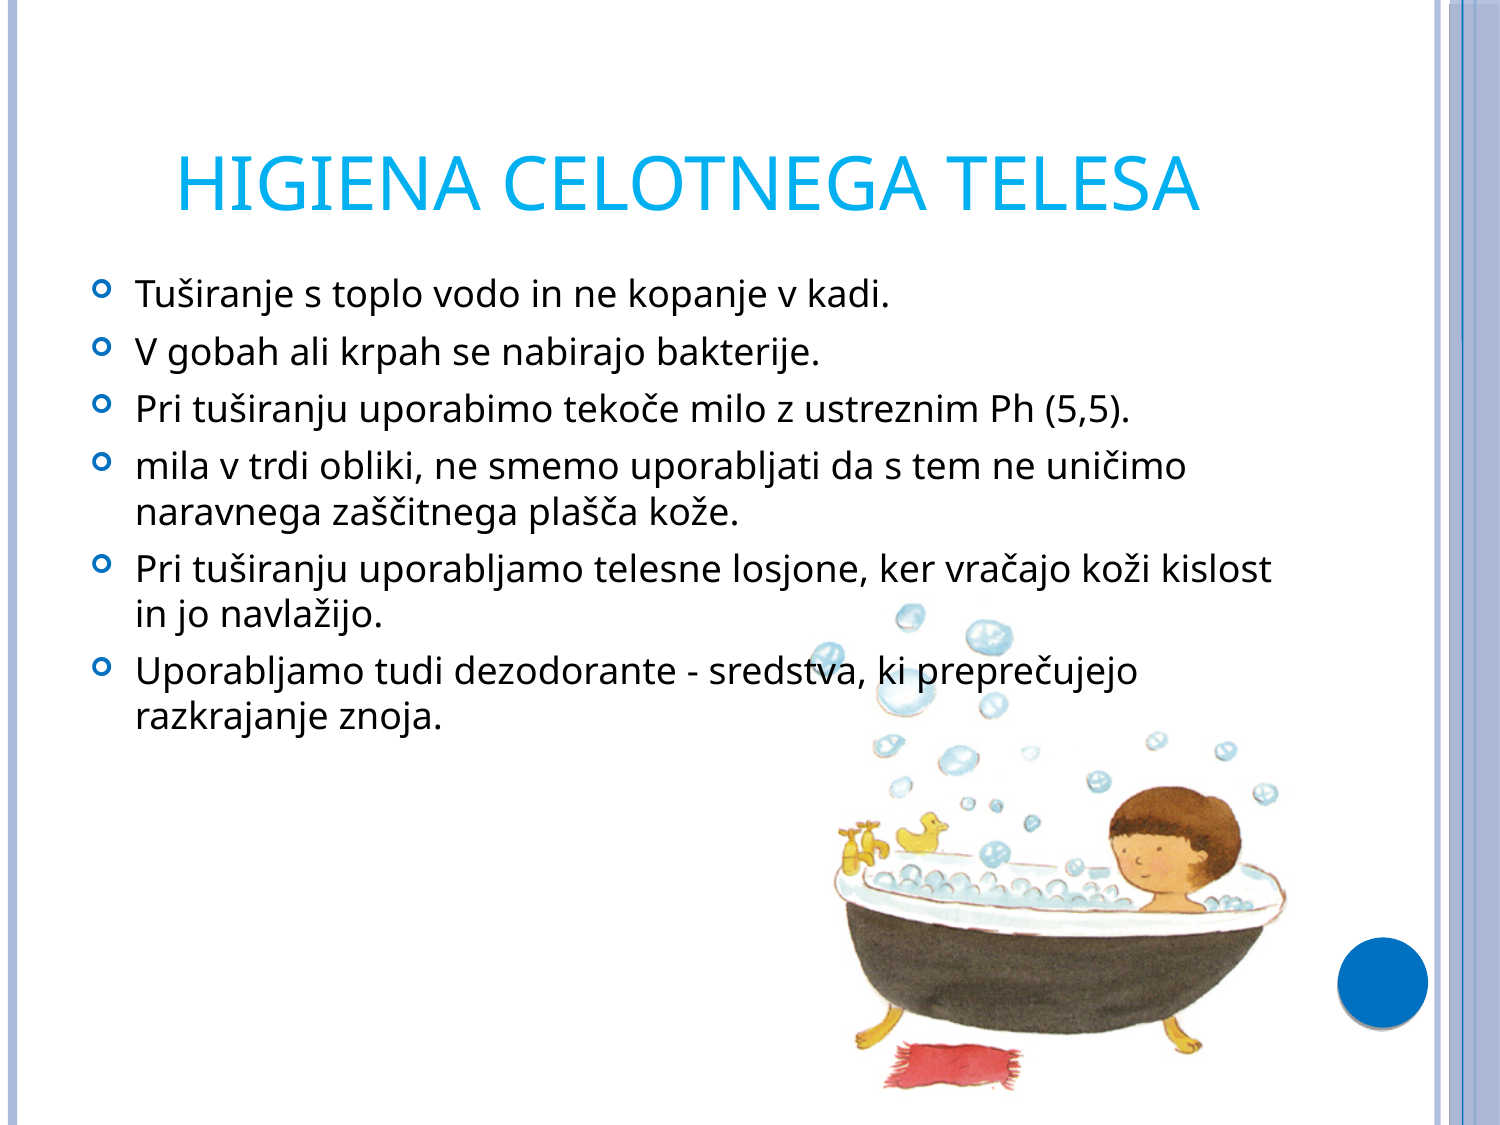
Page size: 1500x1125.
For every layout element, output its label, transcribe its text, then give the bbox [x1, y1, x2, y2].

picture [797, 588, 1309, 1100]
list Tuširanje s toplo vodo in ne kopanje v kadi. V gobah ali krpah se nabirajo bakterije. Pri tuširanju uporabimo tekoče milo z ustreznim Ph (5,5). mila v trdi obliki, ne smemo uporabljati da s tem ne uničimo naravnega zaščitnega plašča kože. Pri tuširanju uporabljamo telesne losjone, ker vračajo koži kislost in jo navlažijo. Uporabljamo tudi dezodorante - sredstva, ki preprečujejo razkrajanje znoja. [75, 262, 1300, 847]
title Higiena celotnega telesa [75, 45, 1300, 233]
